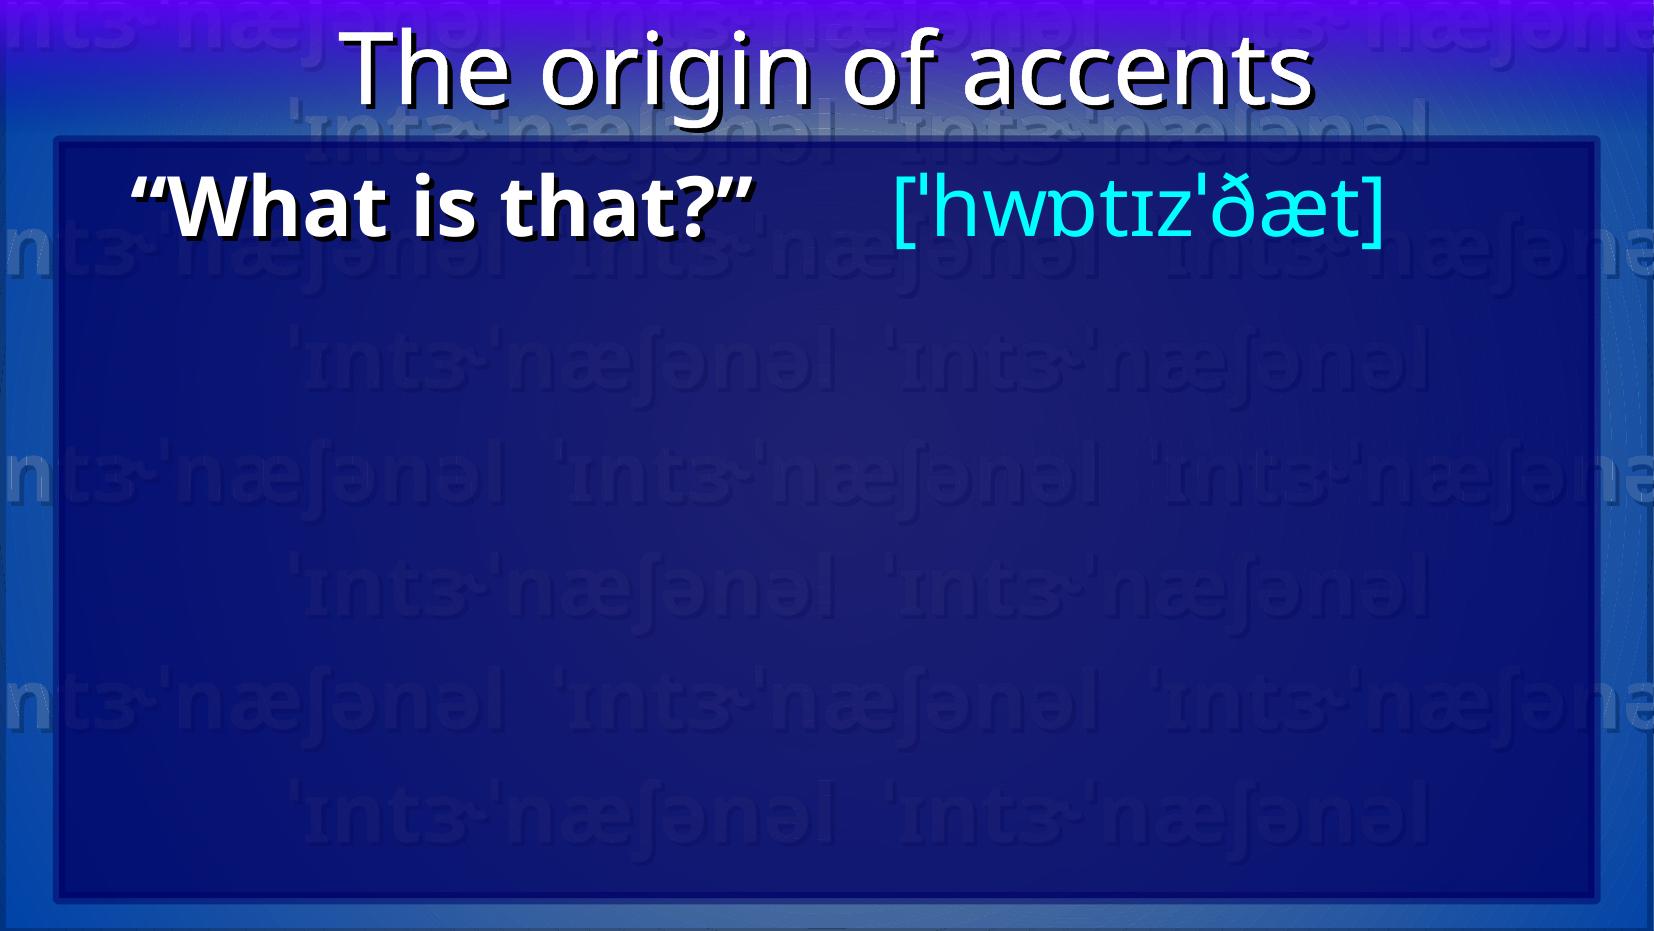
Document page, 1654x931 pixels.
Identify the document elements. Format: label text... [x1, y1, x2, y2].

text_box [0, 130, 1654, 931]
text_box “What is that?” [ˈhwɒtɪzˈðæt] [59, 141, 1595, 899]
title The origin of accents [0, 0, 1654, 130]
